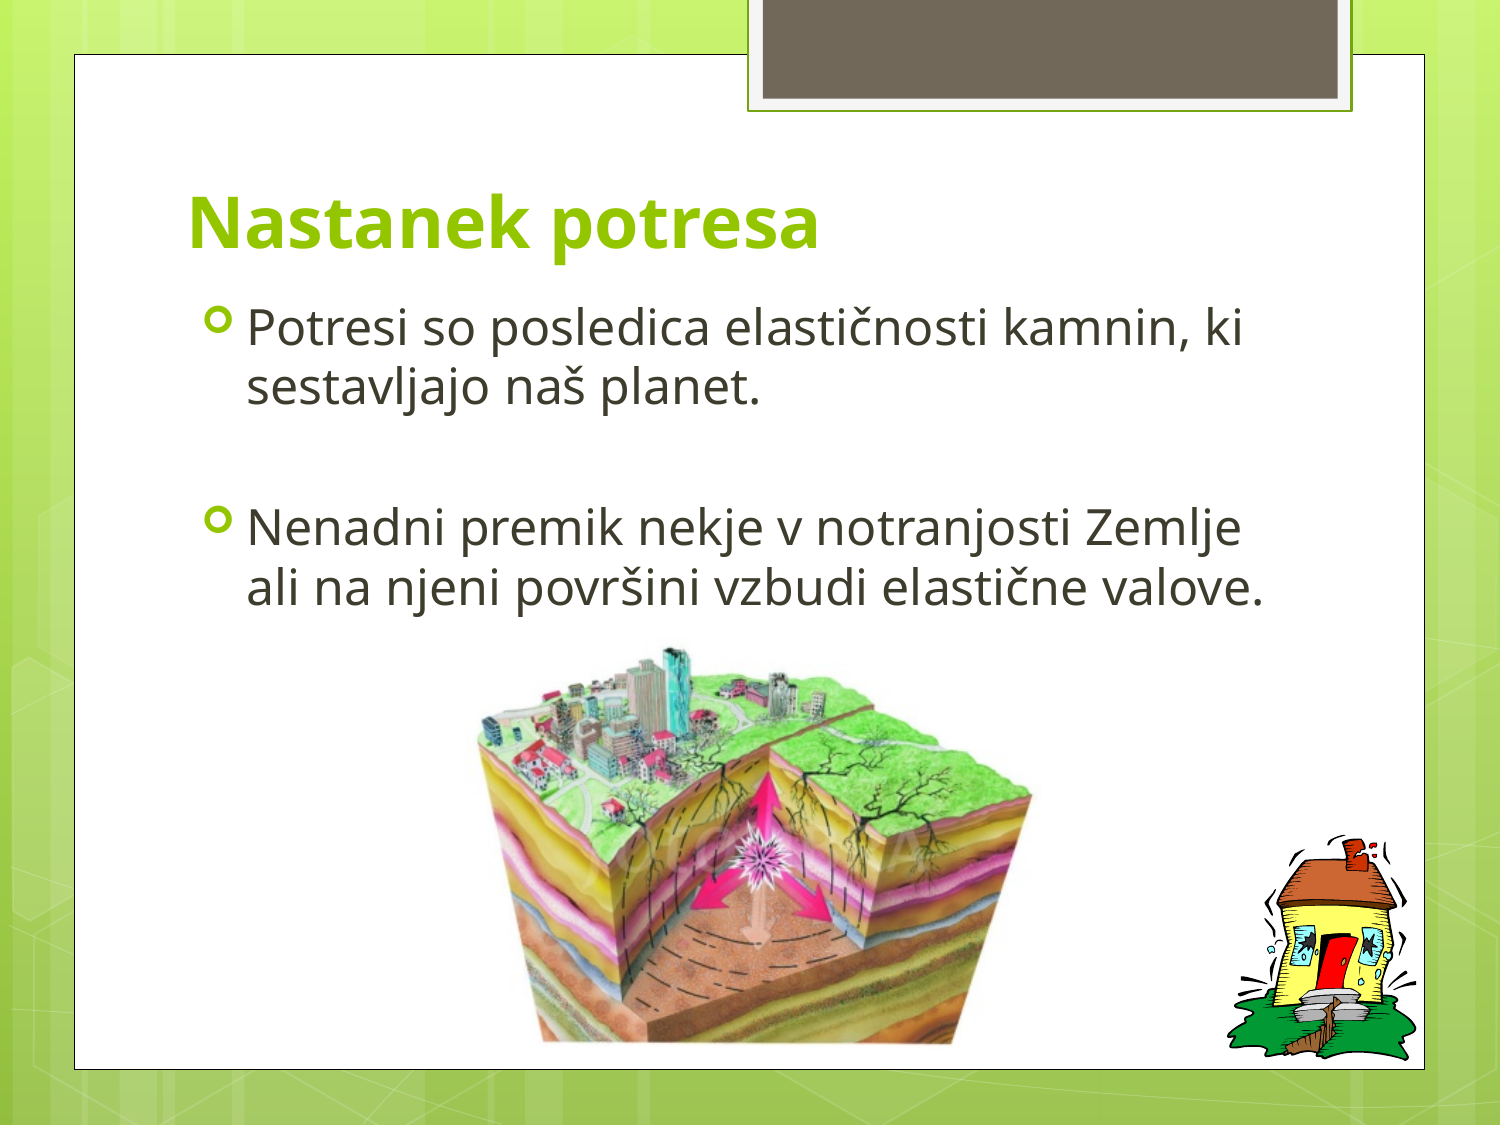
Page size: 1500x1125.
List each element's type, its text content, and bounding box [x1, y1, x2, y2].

picture [1224, 833, 1417, 1061]
list Potresi so posledica elastičnosti kamnin, ki sestavljajo naš planet. Nenadni premik nekje v notranjosti Zemlje ali na njeni površini vzbudi elastične valove. [174, 287, 1287, 863]
picture [465, 637, 1045, 1057]
title Nastanek potresa [171, 168, 1324, 356]
